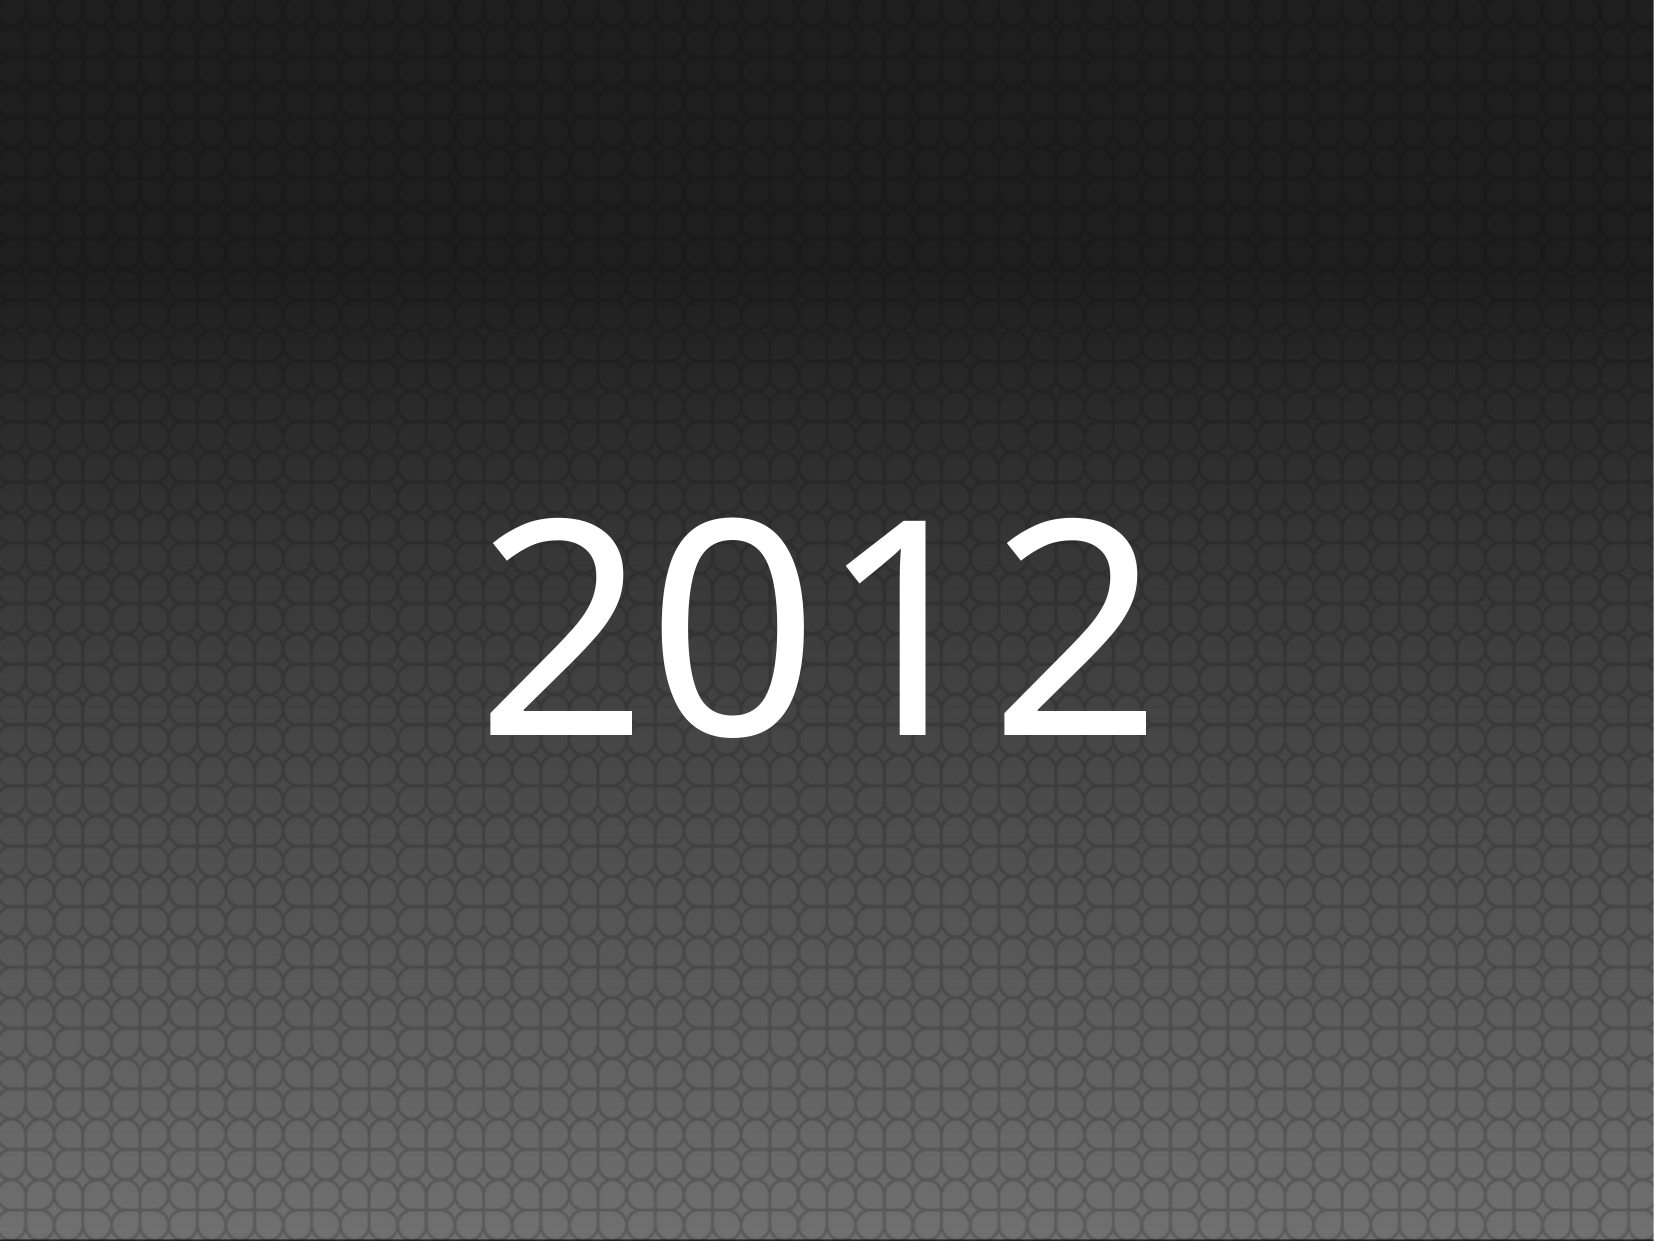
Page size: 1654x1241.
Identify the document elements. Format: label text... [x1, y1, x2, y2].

picture [0, 0, 1654, 1241]
title 2012 [75, 451, 1564, 787]
